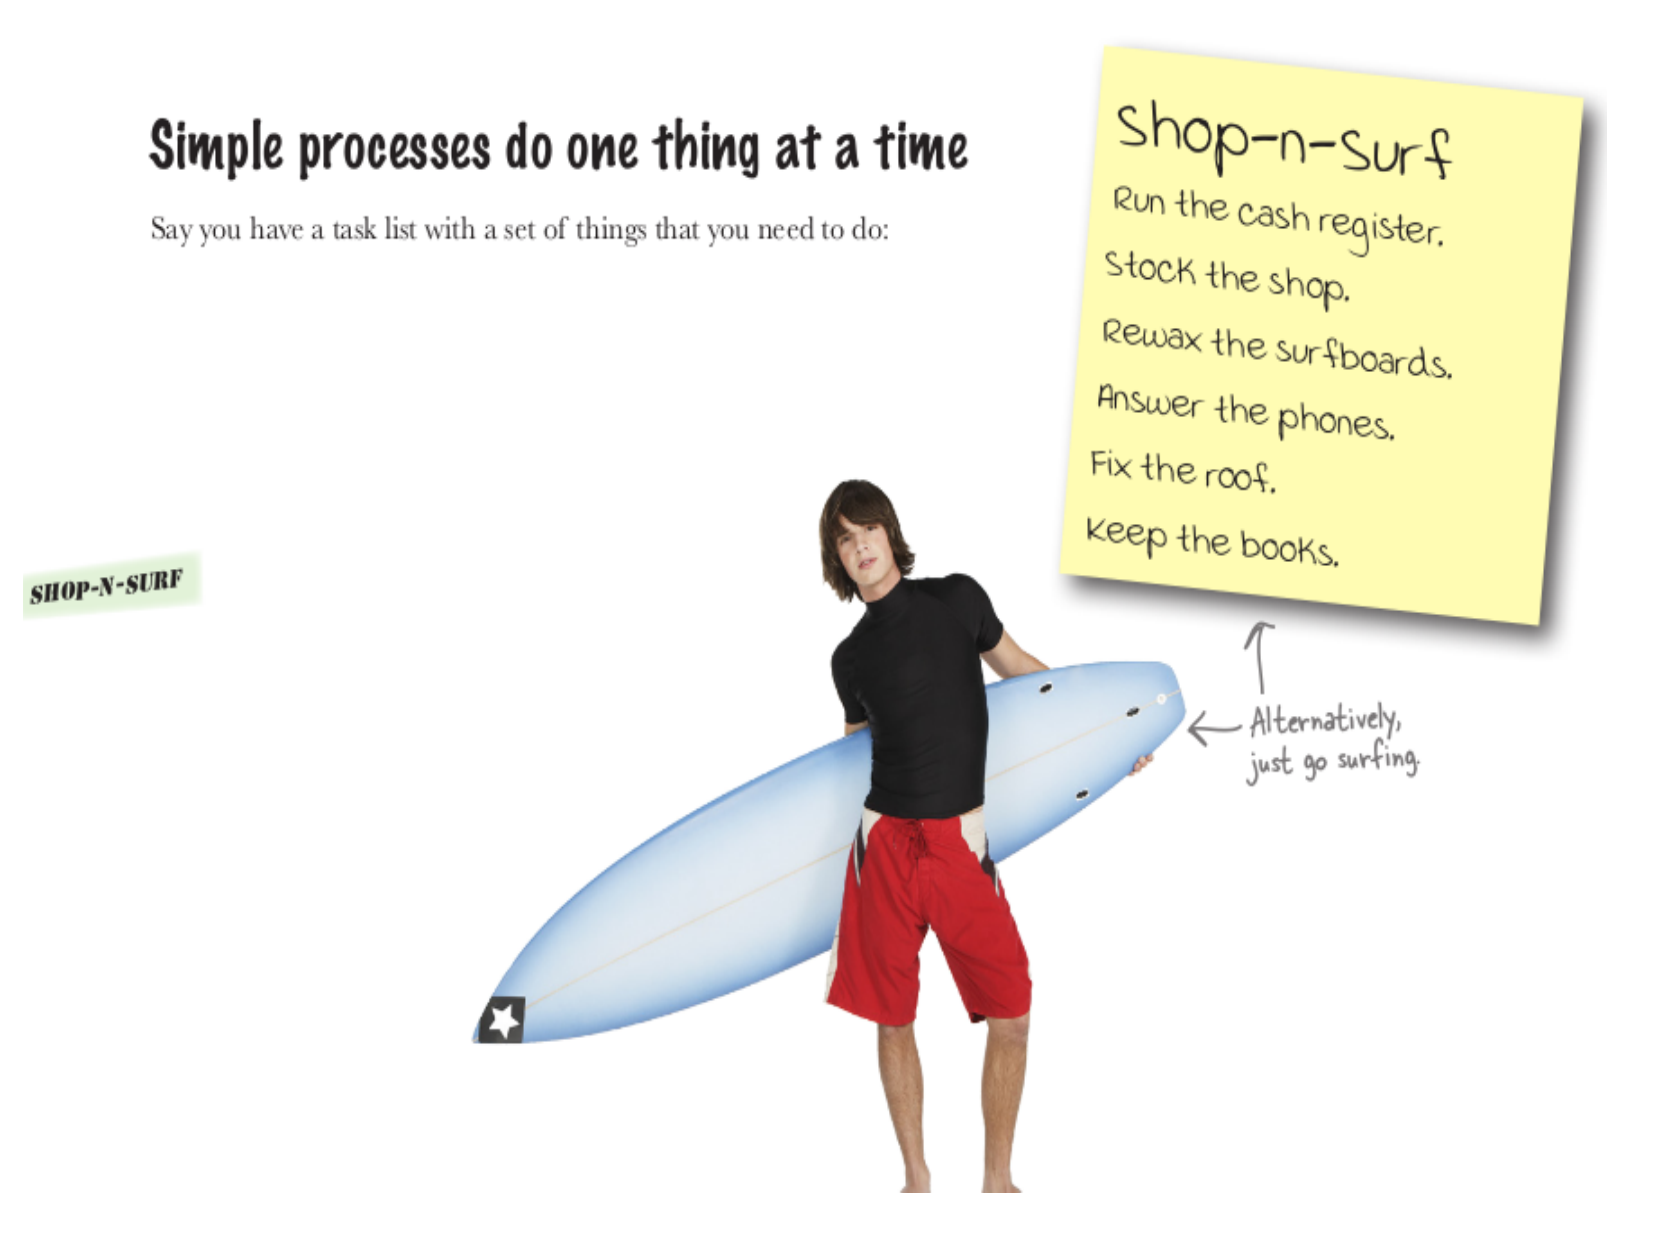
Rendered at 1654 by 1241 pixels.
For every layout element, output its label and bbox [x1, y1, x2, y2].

picture [23, 35, 1607, 1193]
